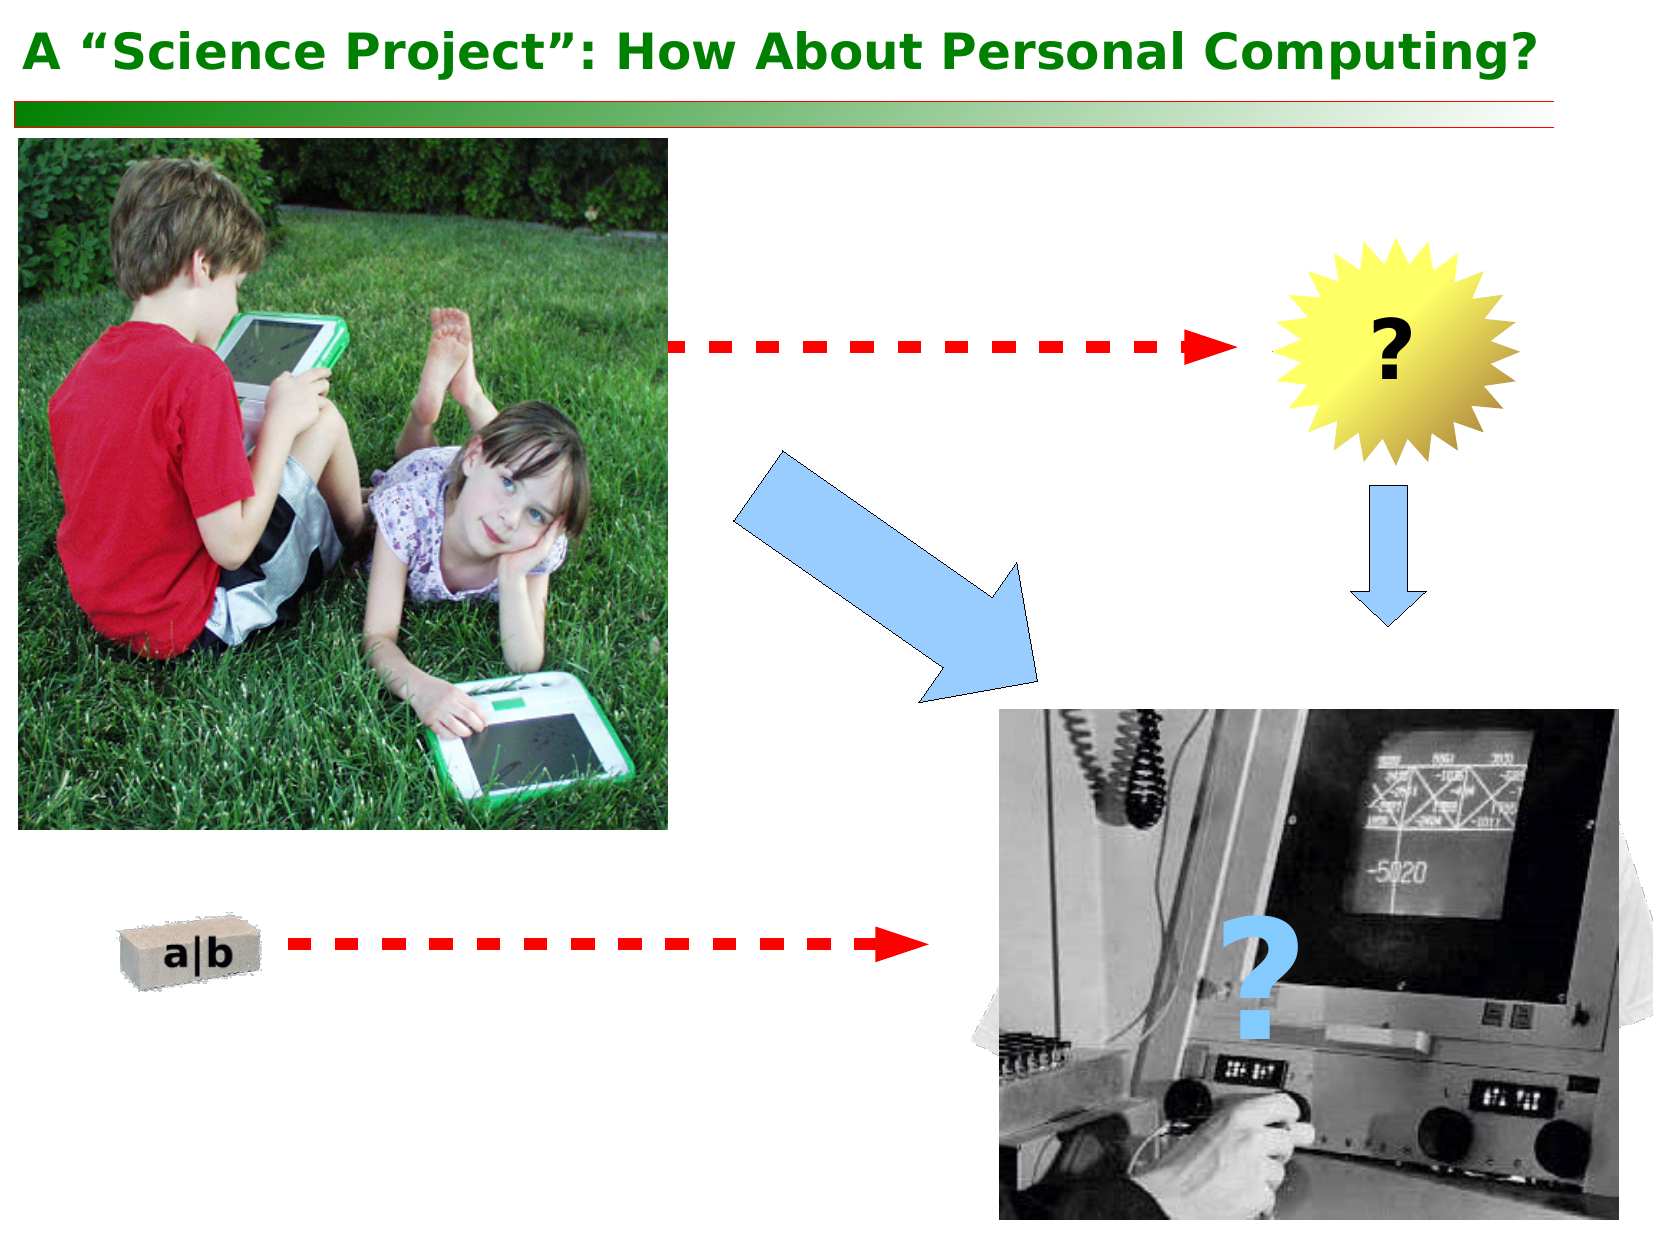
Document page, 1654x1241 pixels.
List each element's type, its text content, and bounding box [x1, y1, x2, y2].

text_box [733, 450, 1038, 703]
text_box A “Science Project”: How About Personal Computing? [7, 15, 1643, 109]
text_box ? [1197, 877, 1358, 1087]
text_box [14, 109, 1554, 128]
picture [116, 912, 262, 992]
text_box [1350, 485, 1427, 627]
picture [970, 709, 1653, 1220]
text_box ? [1353, 294, 1438, 407]
picture [18, 138, 668, 830]
text_box [1271, 237, 1521, 466]
